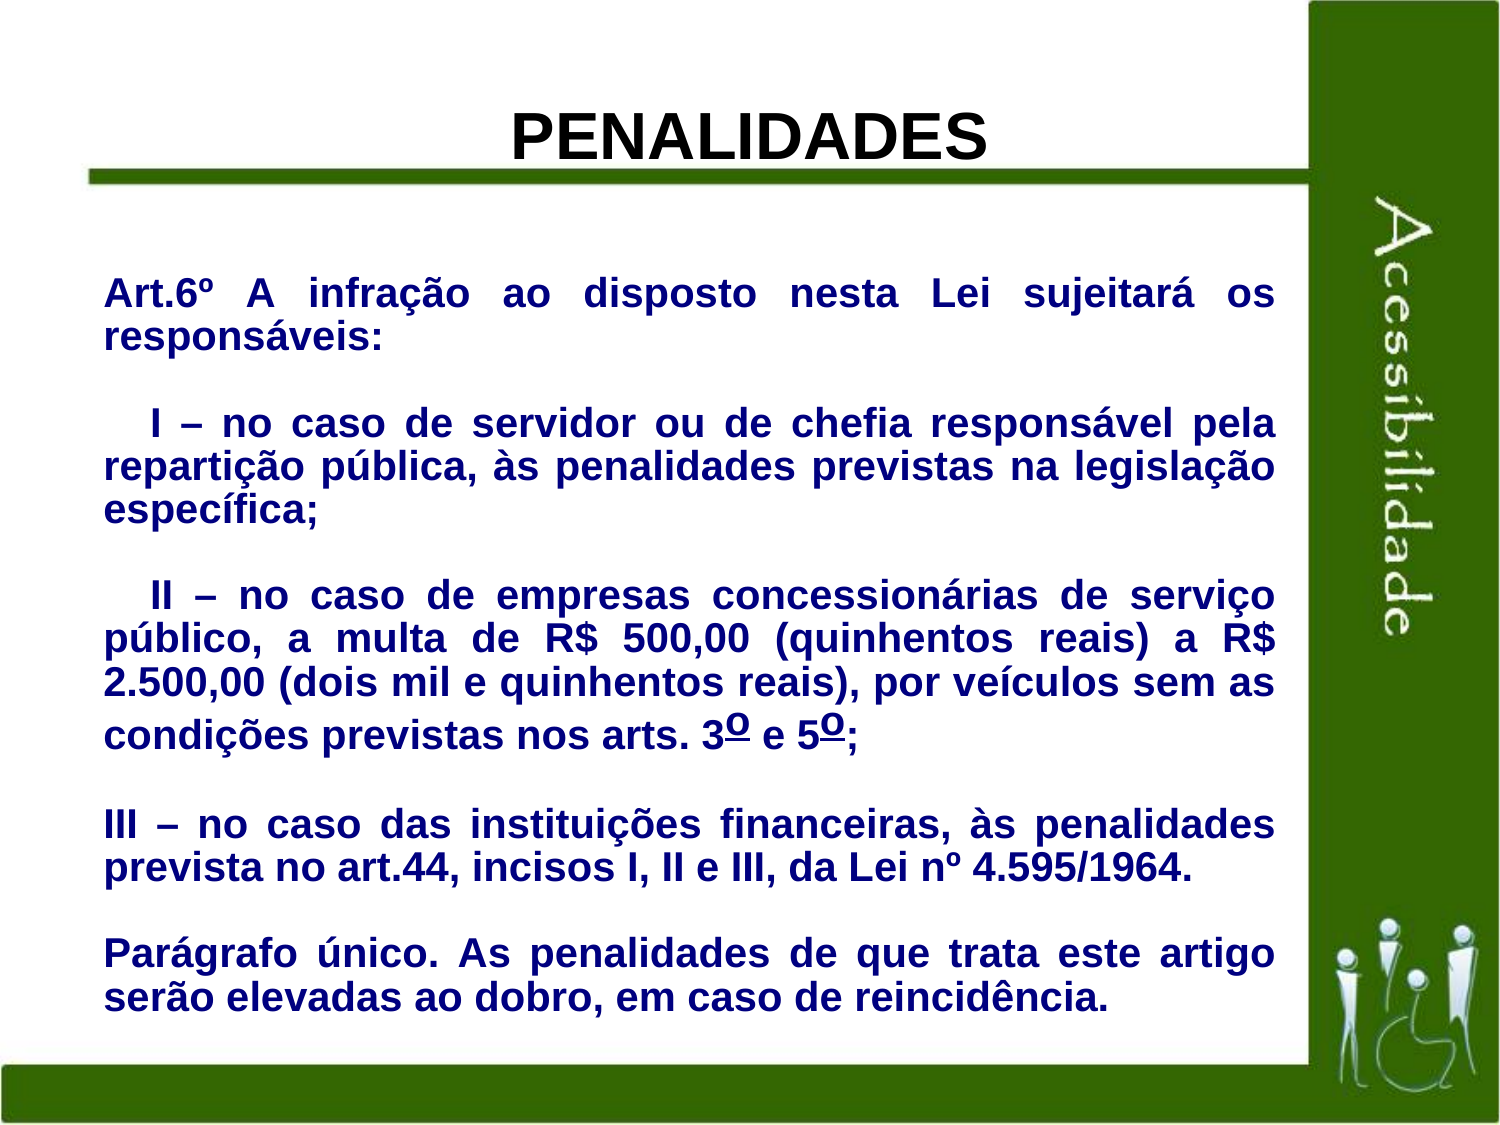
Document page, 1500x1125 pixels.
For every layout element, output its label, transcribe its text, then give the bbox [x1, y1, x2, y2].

picture [0, 0, 1500, 1125]
text_box Art.6º A infração ao disposto nesta Lei sujeitará os responsáveis: I – no caso de servidor ou de chefia responsável pela repartição pública, às penalidades previstas na legislação específica; II – no caso de empresas concessionárias de serviço público, a multa de R$ 500,00 (quinhentos reais) a R$ 2.500,00 (dois mil e quinhentos reais), por veículos sem as condições previstas nos arts. 3o e 5o; III – no caso das instituições financeiras, às penalidades prevista no art.44, incisos I, II e III, da Lei nº 4.595/1964. Parágrafo único. As penalidades de que trata este artigo serão elevadas ao dobro, em caso de reincidência. [88, 265, 1300, 1091]
chart [75, 262, 1425, 930]
title PENALIDADES [75, 45, 1425, 233]
